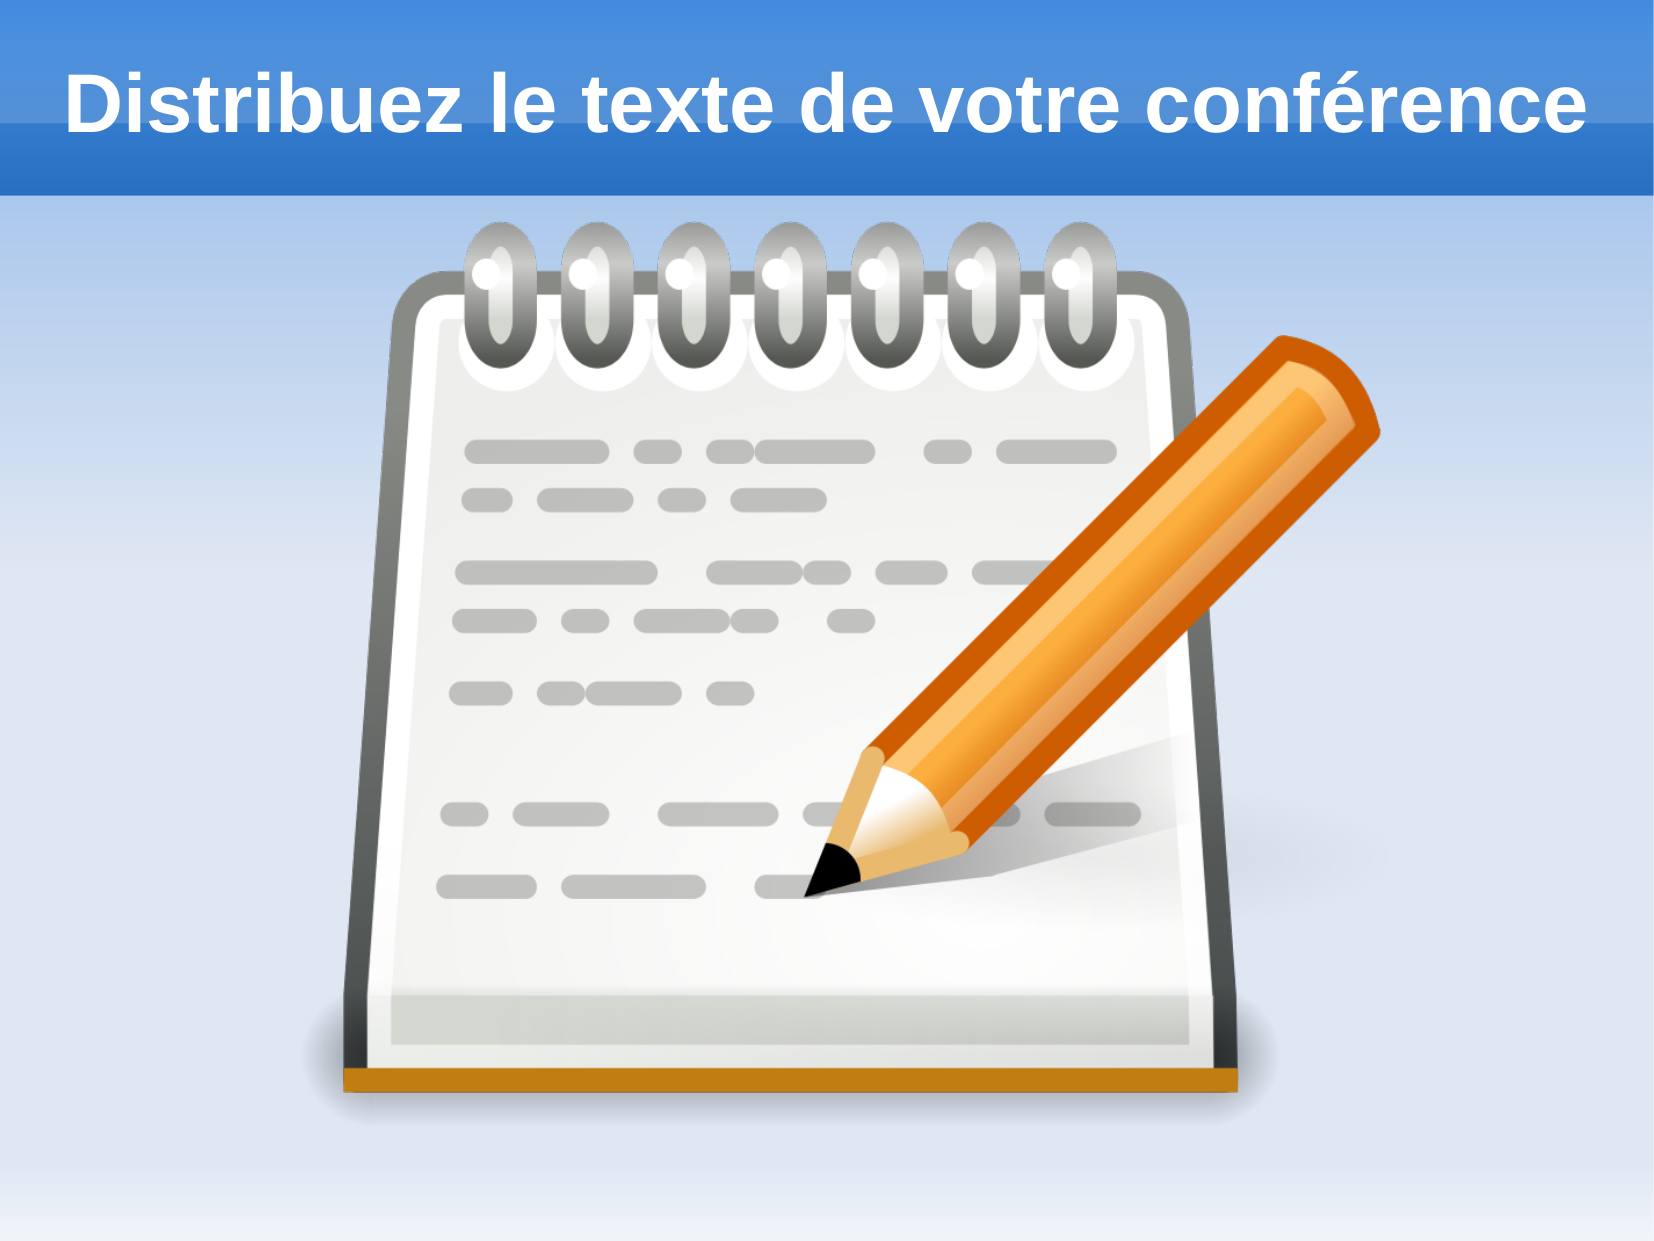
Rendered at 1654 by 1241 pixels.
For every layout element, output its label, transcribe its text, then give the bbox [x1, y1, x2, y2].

picture [0, 29, 1654, 1241]
title Distribuez le texte de votre conférence [0, 0, 1654, 208]
